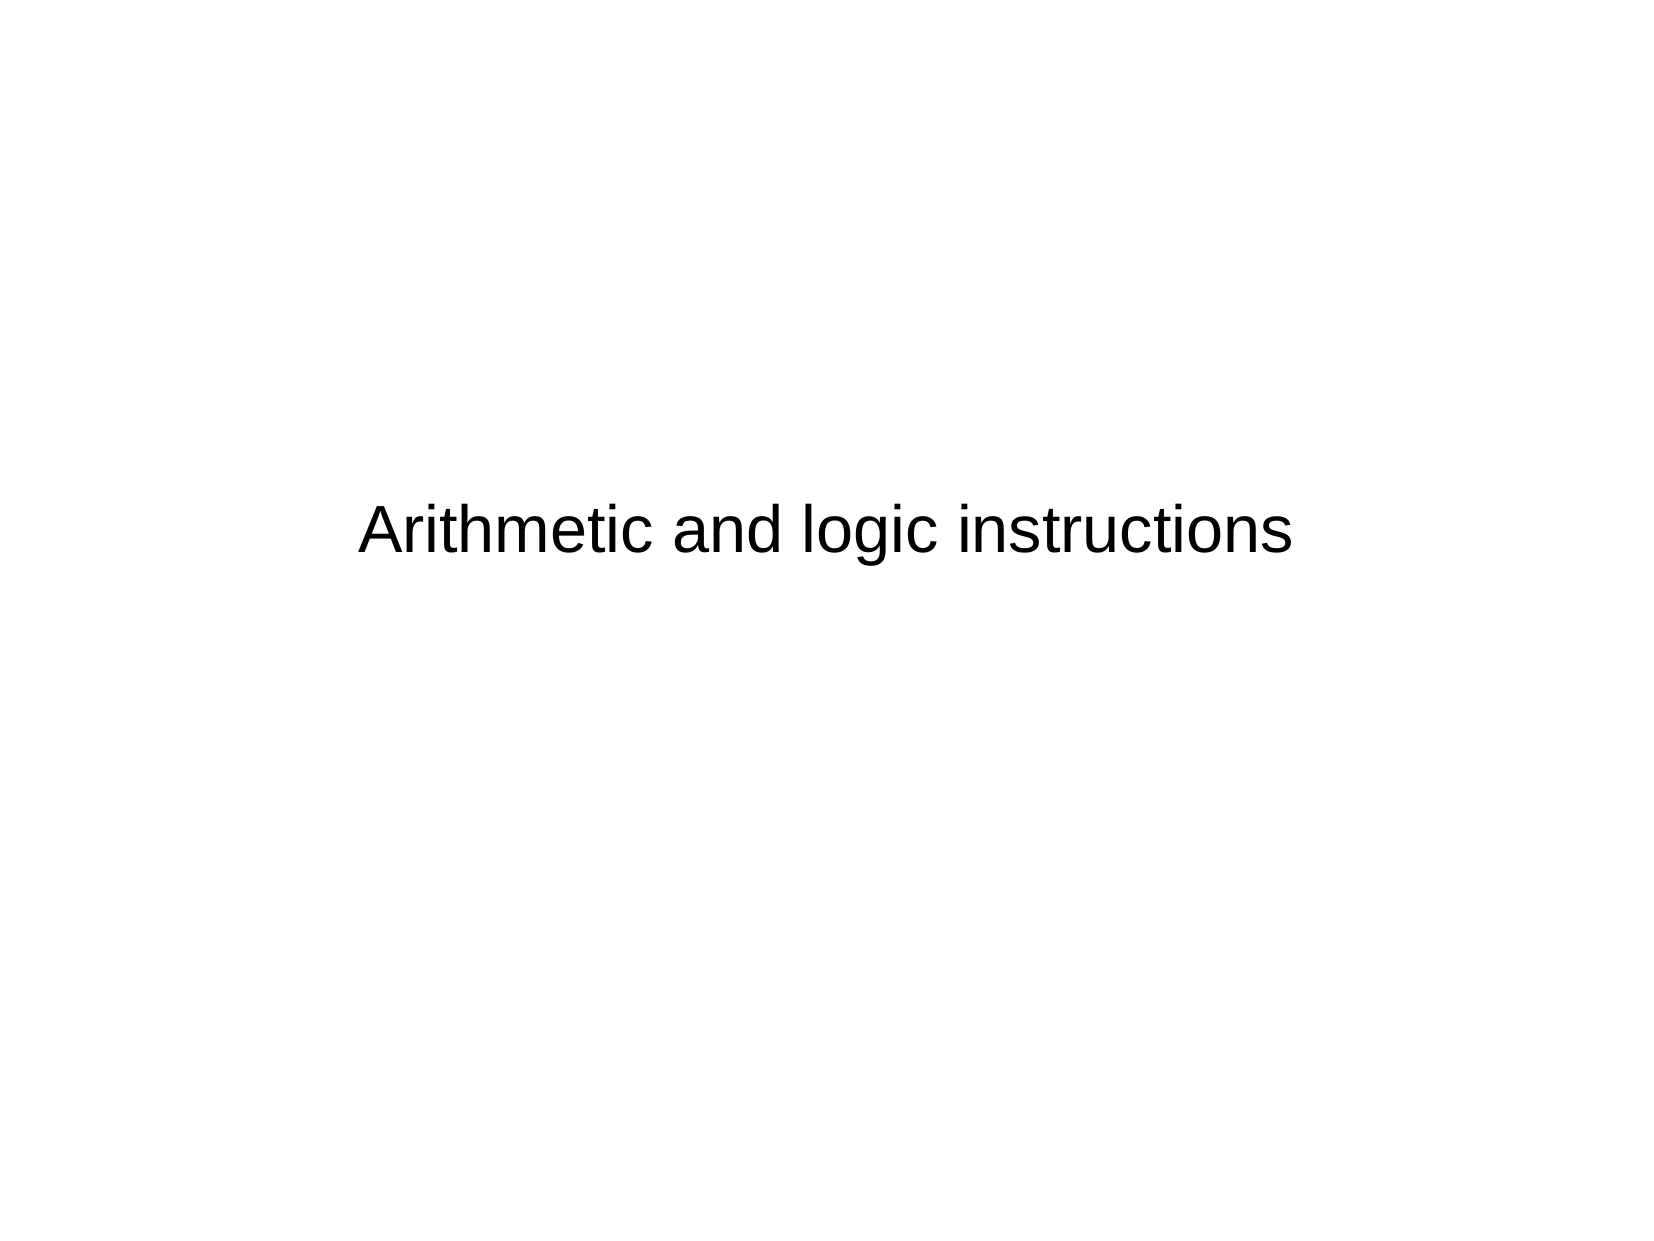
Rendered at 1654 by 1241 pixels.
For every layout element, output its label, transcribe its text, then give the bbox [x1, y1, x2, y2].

subtitle Arithmetic and logic instructions [82, 49, 1571, 1010]
